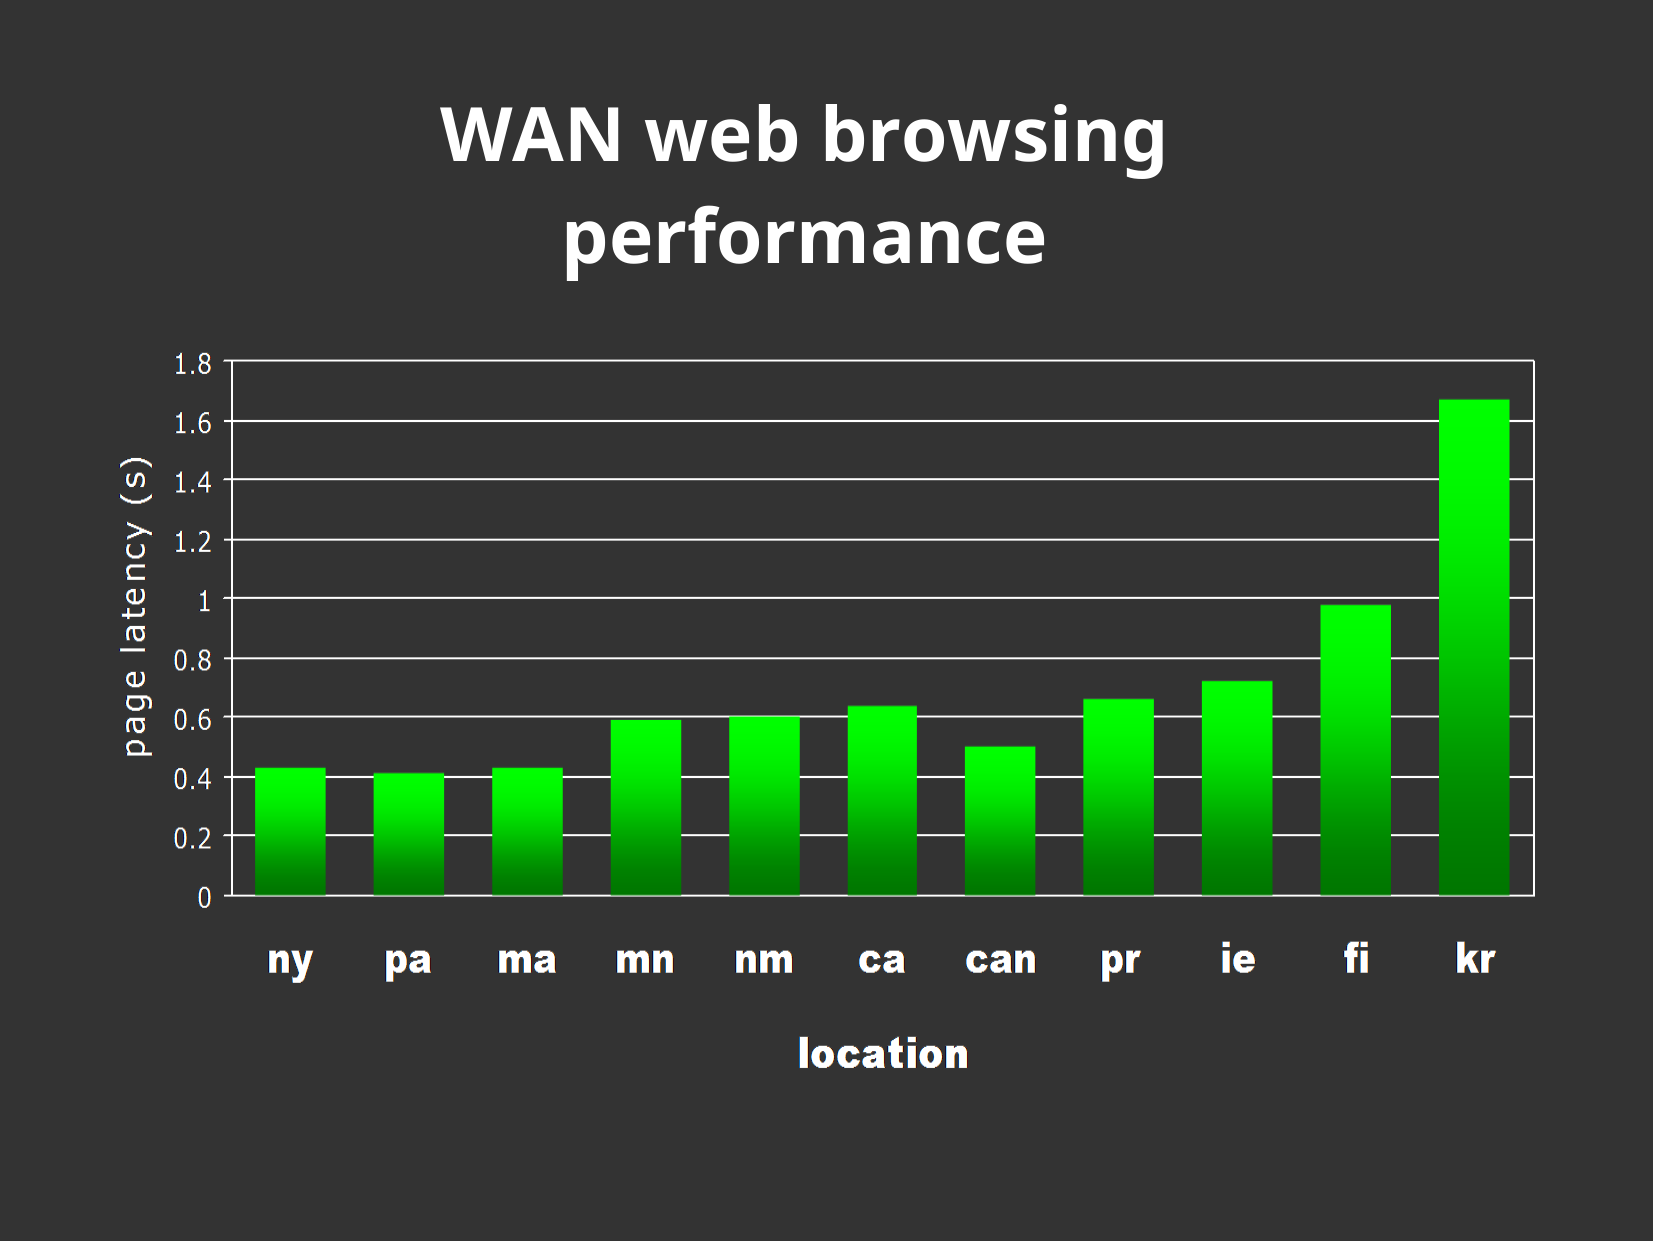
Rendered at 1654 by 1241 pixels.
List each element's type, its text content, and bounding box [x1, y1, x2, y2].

text_box WAN web browsing performance [440, 81, 1301, 256]
picture [89, 308, 1561, 1133]
